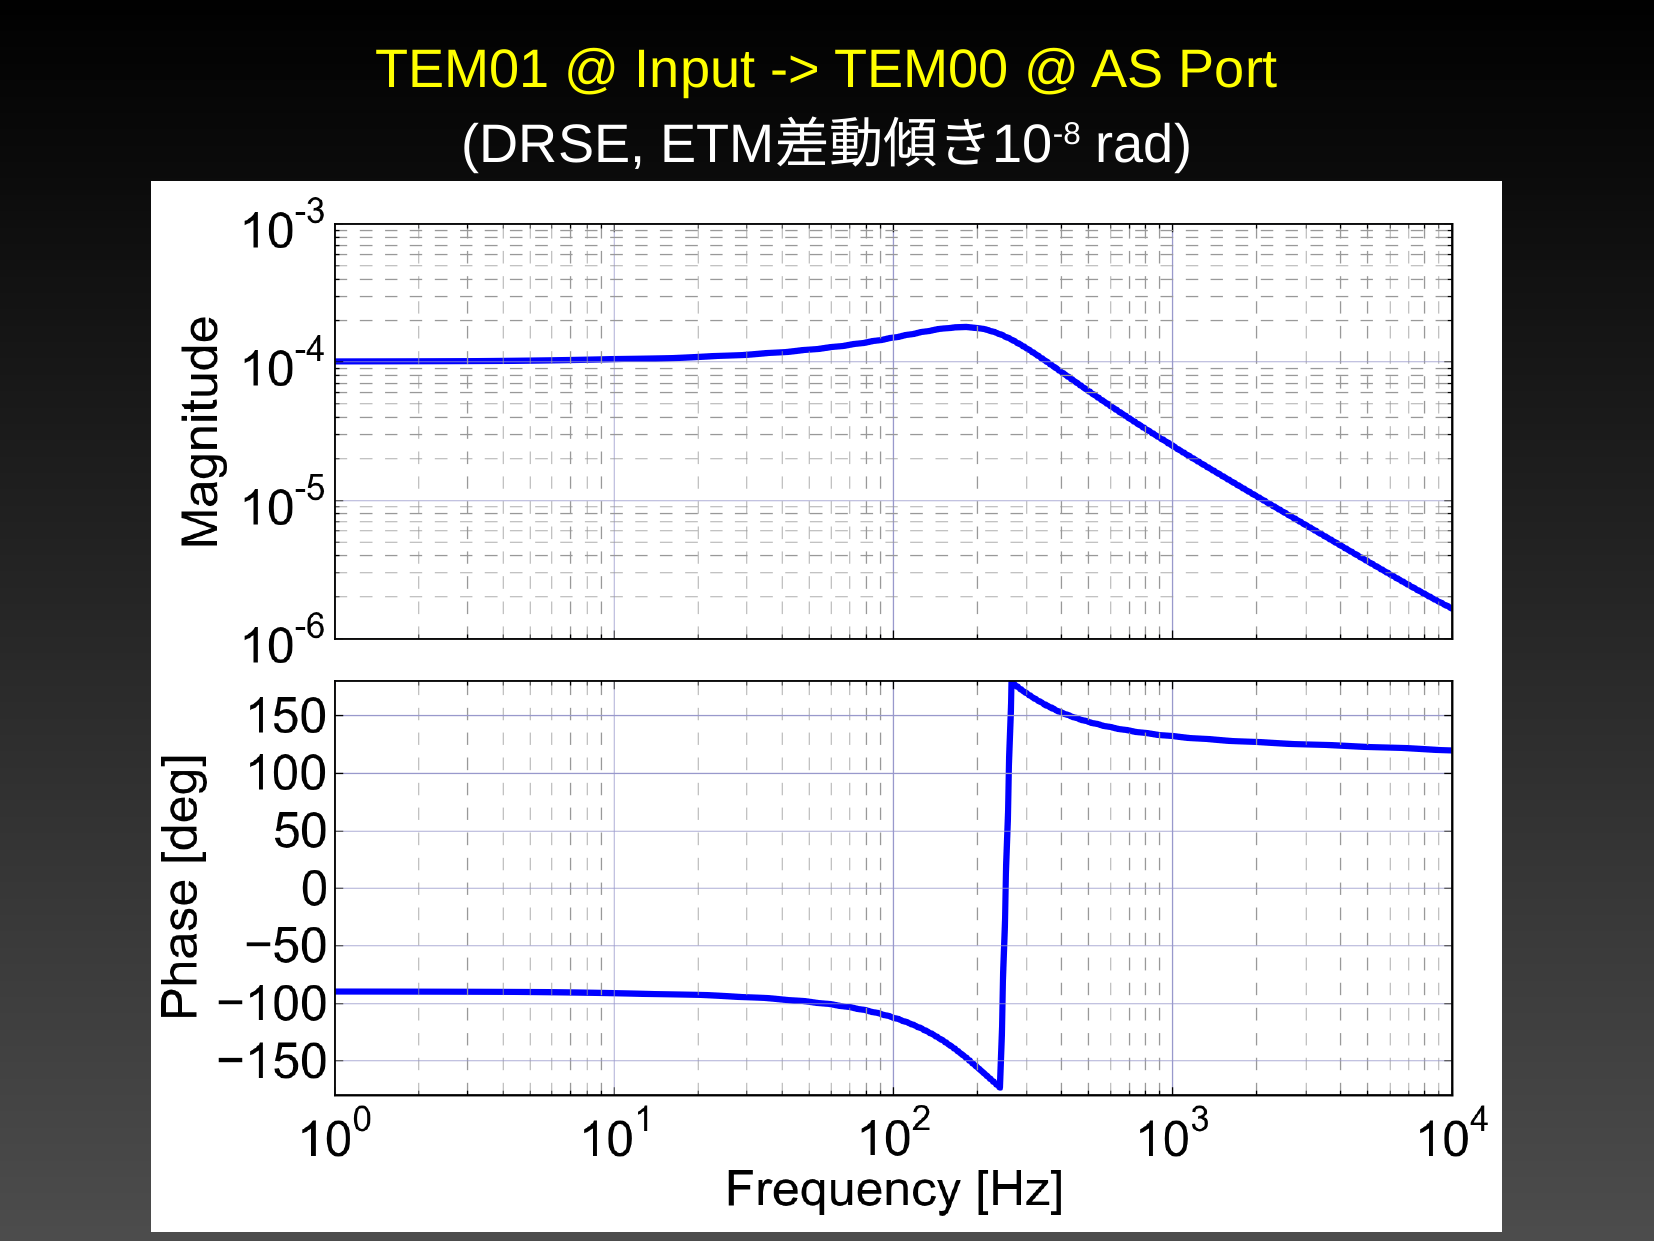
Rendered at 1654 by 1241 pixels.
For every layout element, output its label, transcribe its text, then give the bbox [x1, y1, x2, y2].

picture [151, 181, 1502, 1232]
text_box TEM01 @ Input -> TEM00 @ AS Port (DRSE, ETM差動傾き10-8 rad) [360, 31, 1294, 168]
